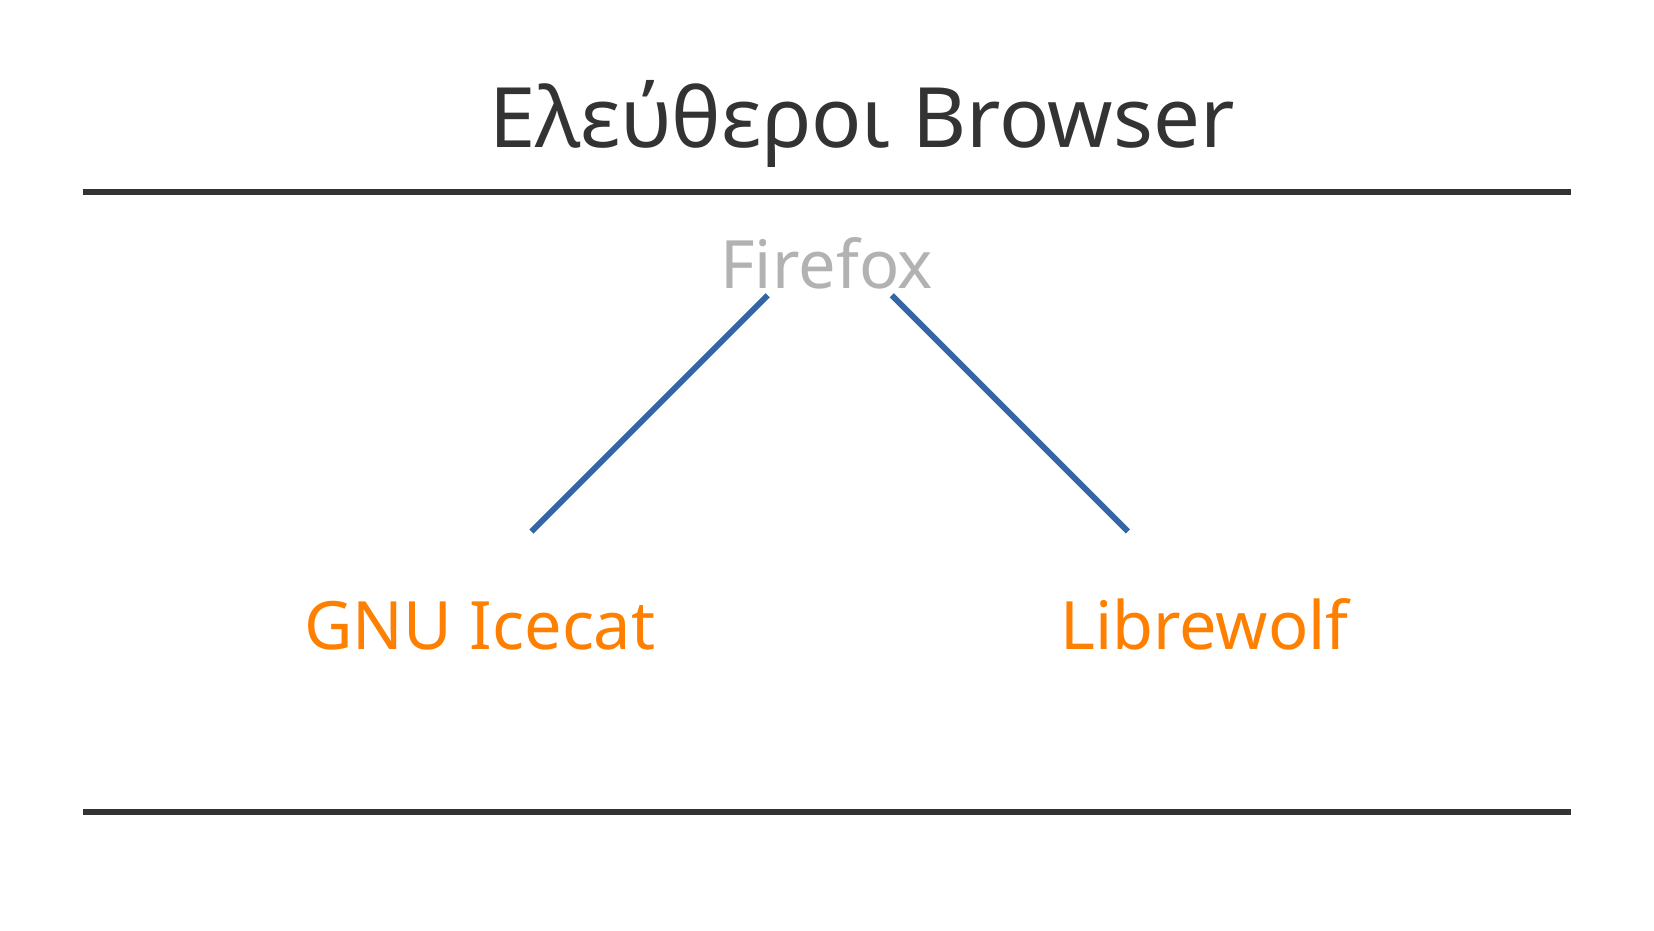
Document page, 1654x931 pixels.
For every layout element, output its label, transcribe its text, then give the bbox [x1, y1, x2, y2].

title Ελεύθεροι Browser [82, 37, 1571, 189]
list Firefox GNU Icecat Librewolf [82, 217, 1571, 758]
